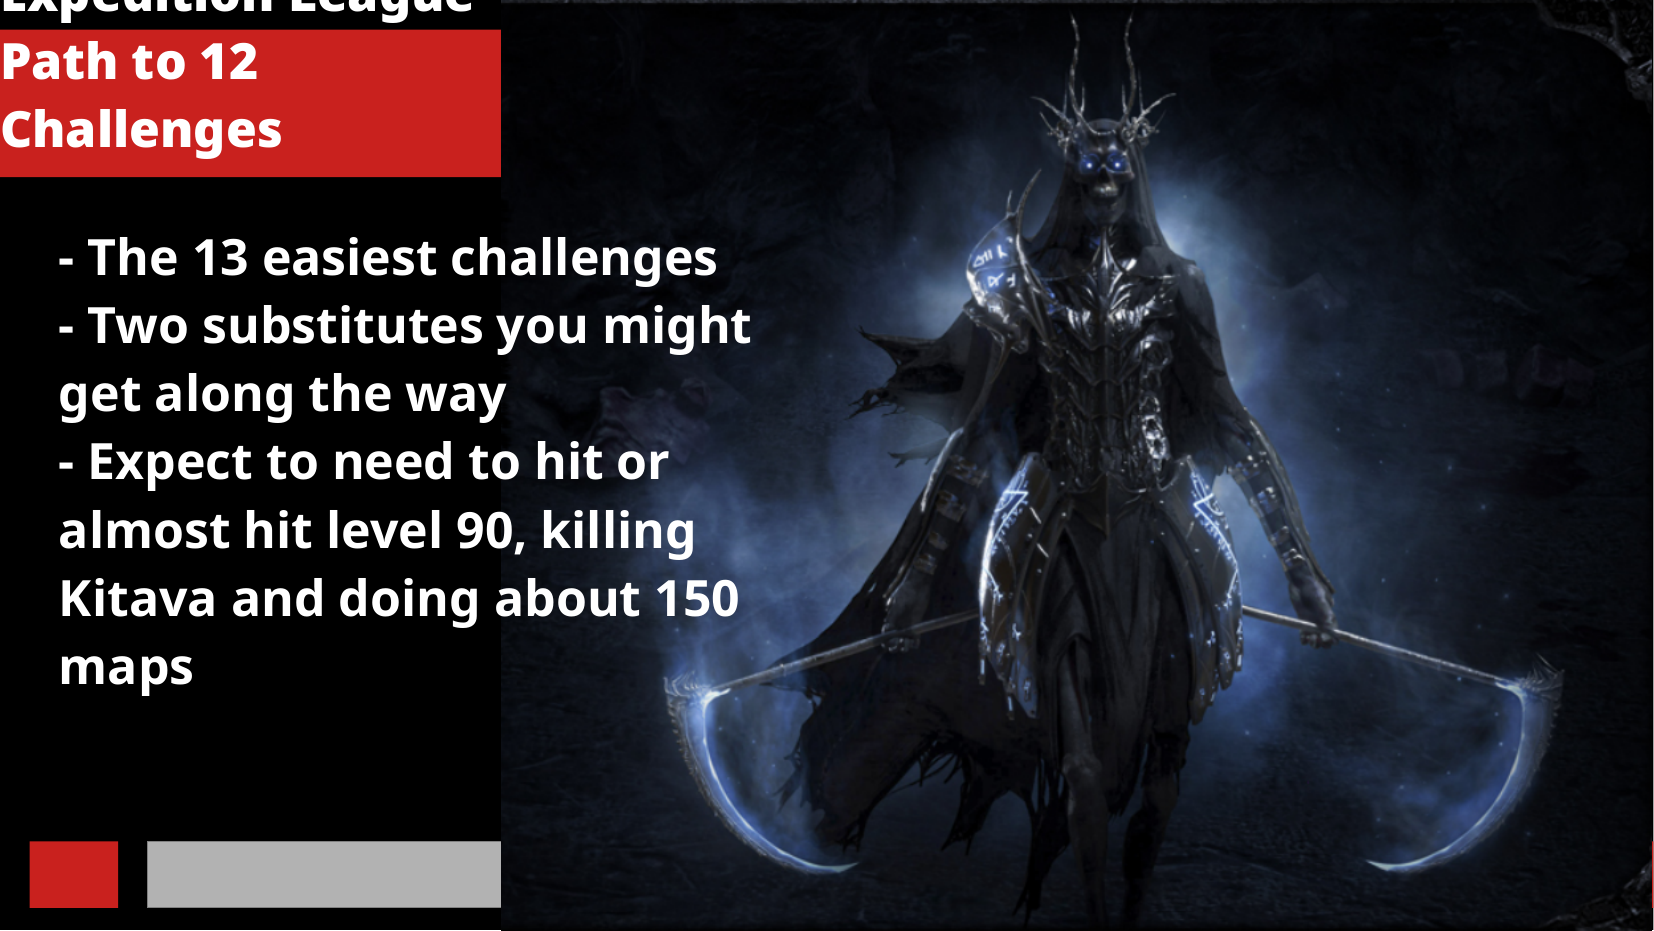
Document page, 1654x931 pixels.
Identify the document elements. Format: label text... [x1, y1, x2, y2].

subtitle - The 13 easiest challenges - Two substitutes you might get along the way - Expect to need to hit or almost hit level 90, killing Kitava and doing about 150 maps [59, 221, 1565, 798]
picture [501, 0, 1652, 931]
title Expedition League Path to 12 Challenges [0, 44, 532, 163]
